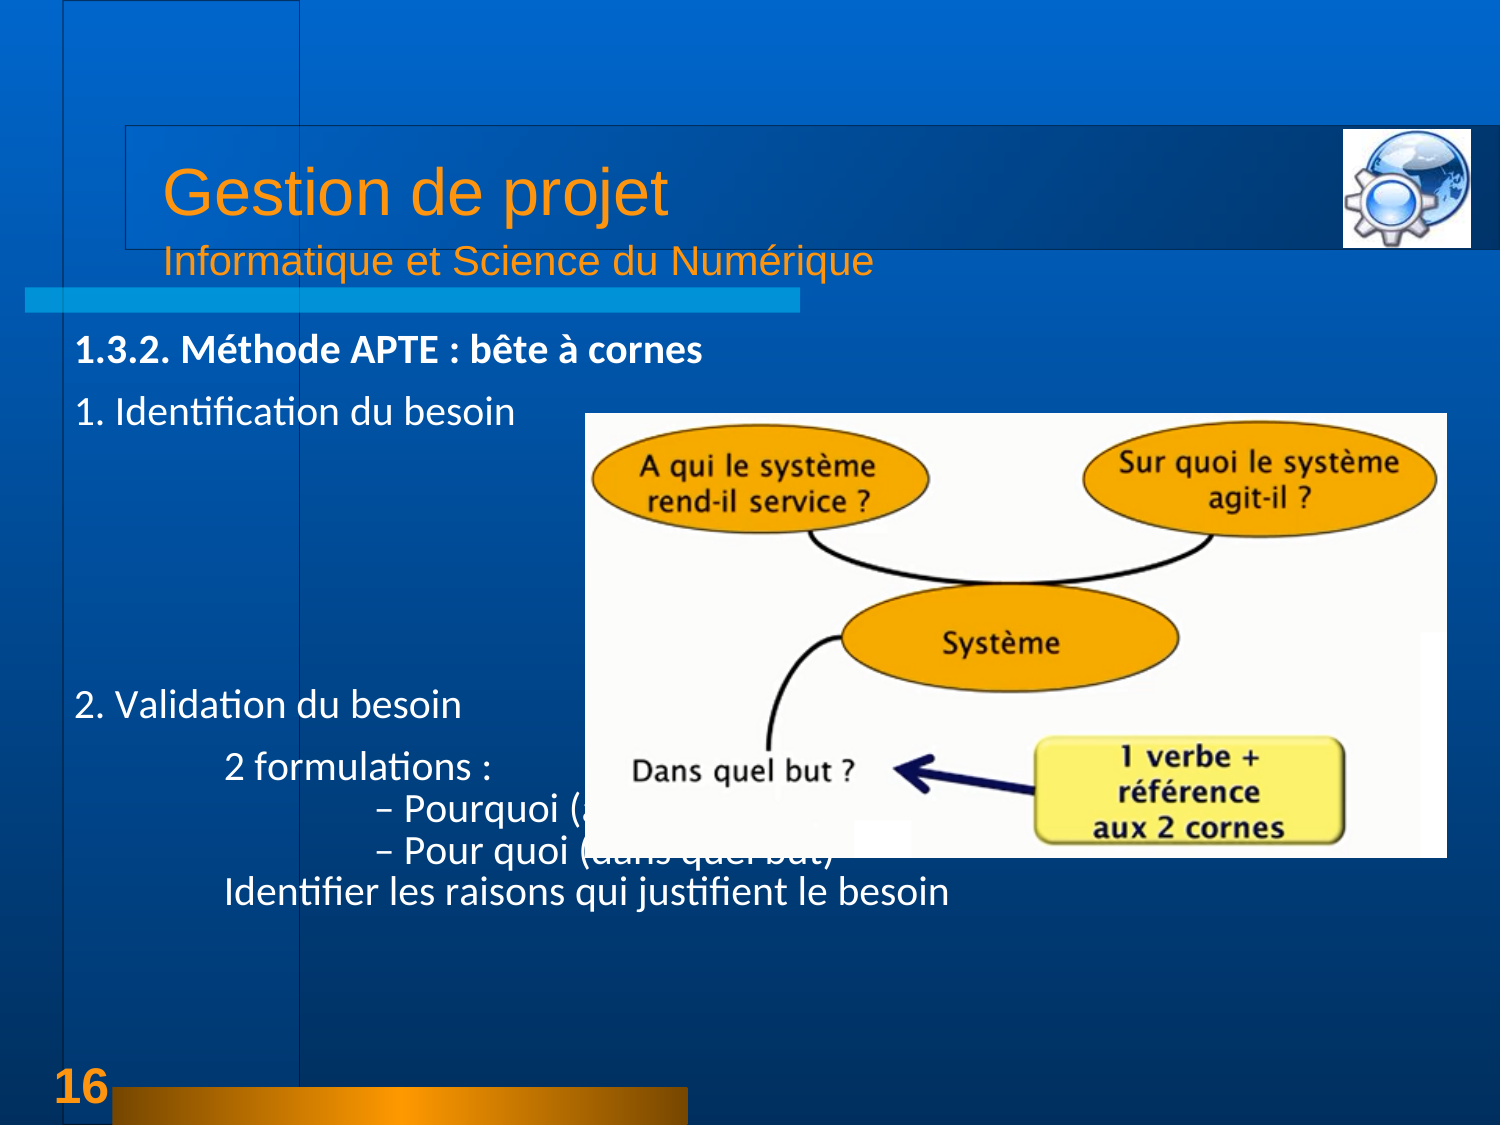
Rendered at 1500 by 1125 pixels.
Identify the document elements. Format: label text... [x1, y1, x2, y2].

text_box 1.3.2. Méthode APTE : bête à cornes 1. Identification du besoin 2. Validation du besoin 2 formulations : – Pourquoi (à cause de quoi) le besoin existe-t-il ? – Pour quoi (dans quel but) Identifier les raisons qui justifient le besoin [59, 324, 1477, 1054]
picture [1343, 129, 1471, 248]
picture [585, 413, 1447, 858]
